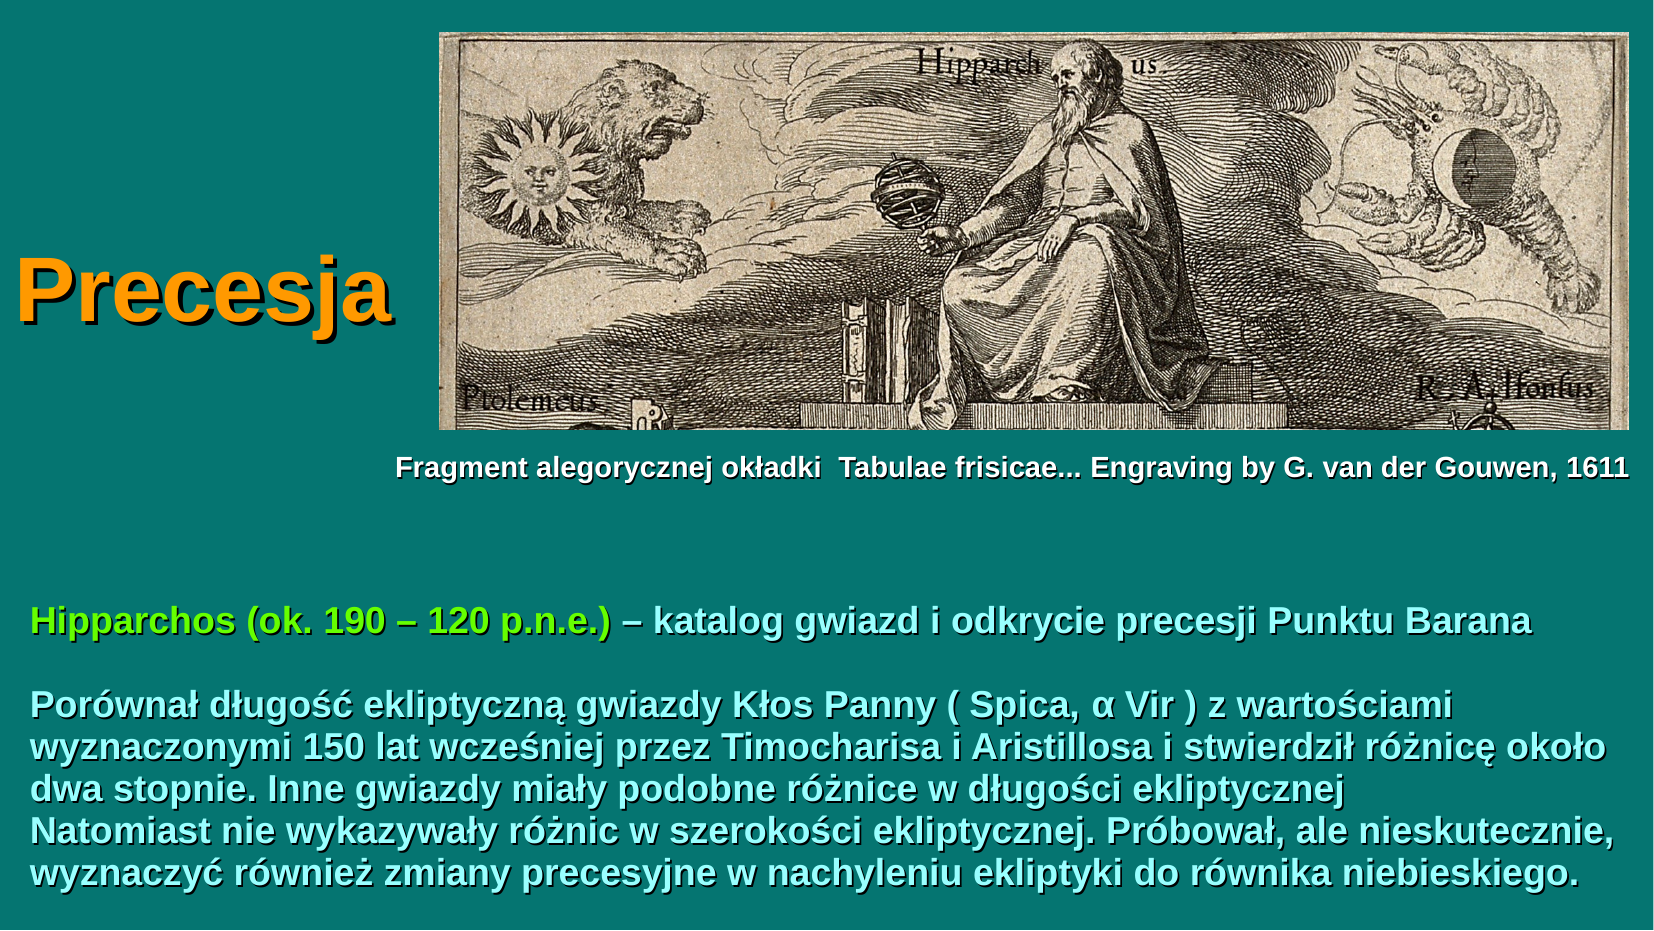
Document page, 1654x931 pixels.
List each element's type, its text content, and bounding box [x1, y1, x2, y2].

title Precesja [0, 212, 436, 368]
text_box Fragment alegorycznej okładki Tabulae frisicae... Engraving by G. van der Gouwen, 1611 [380, 444, 1654, 492]
text_box Hipparchos (ok. 190 – 120 p.n.e.) – katalog gwiazd i odkrycie precesji Punktu Barana Porównał długość ekliptyczną gwiazdy Kłos Panny ( Spica, α Vir ) z wartościami wyznaczonymi 150 lat wcześniej przez Timocharisa i Aristillosa i stwierdził różnicę około dwa stopnie. Inne gwiazdy miały podobne różnice w długości ekliptycznej Natomiast nie wykazywały różnic w szerokości ekliptycznej. Próbował, ale nieskutecznie, wyznaczyć również zmiany precesyjne w nachyleniu ekliptyki do równika niebieskiego. [15, 592, 1642, 911]
picture [439, 32, 1629, 430]
